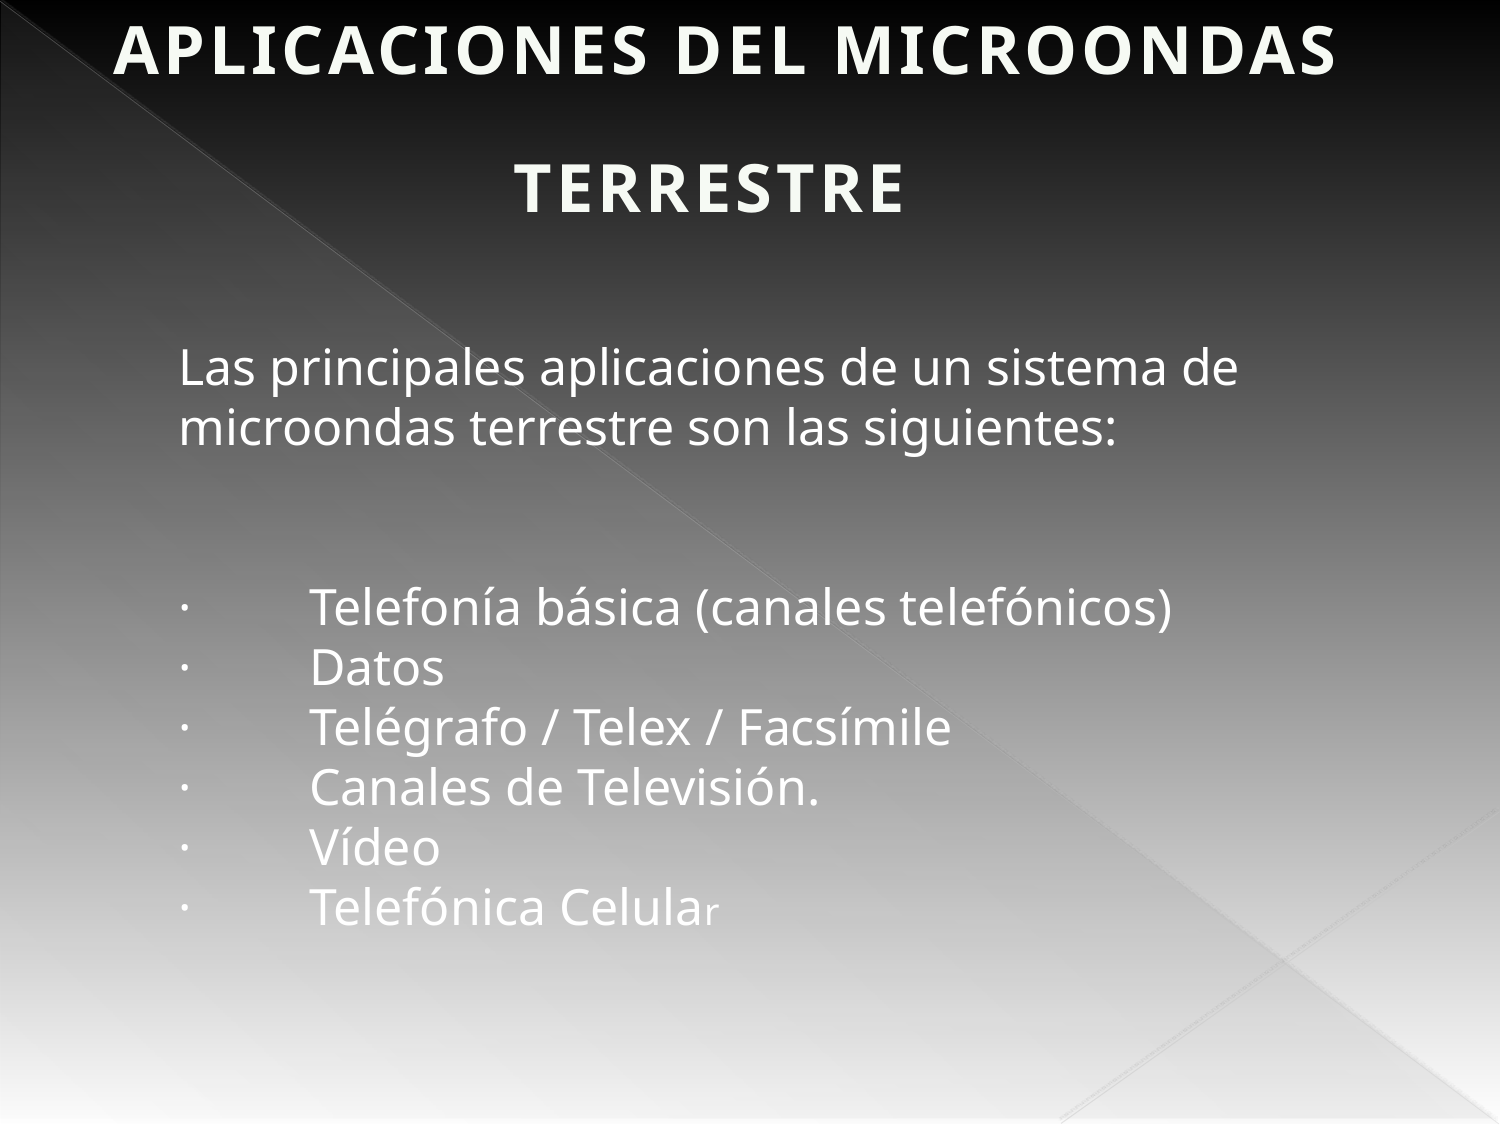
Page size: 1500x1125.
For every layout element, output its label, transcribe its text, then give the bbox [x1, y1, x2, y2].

text_box Las principales aplicaciones de un sistema de microondas terrestre son las siguientes: · Telefonía básica (canales telefónicos) · Datos · Telégrafo / Telex / Facsímile · Canales de Televisión. · Vídeo · Telefónica Celular [163, 328, 1348, 988]
text_box APLICACIONES DEL MICROONDAS TERRESTRE [93, 0, 1362, 245]
